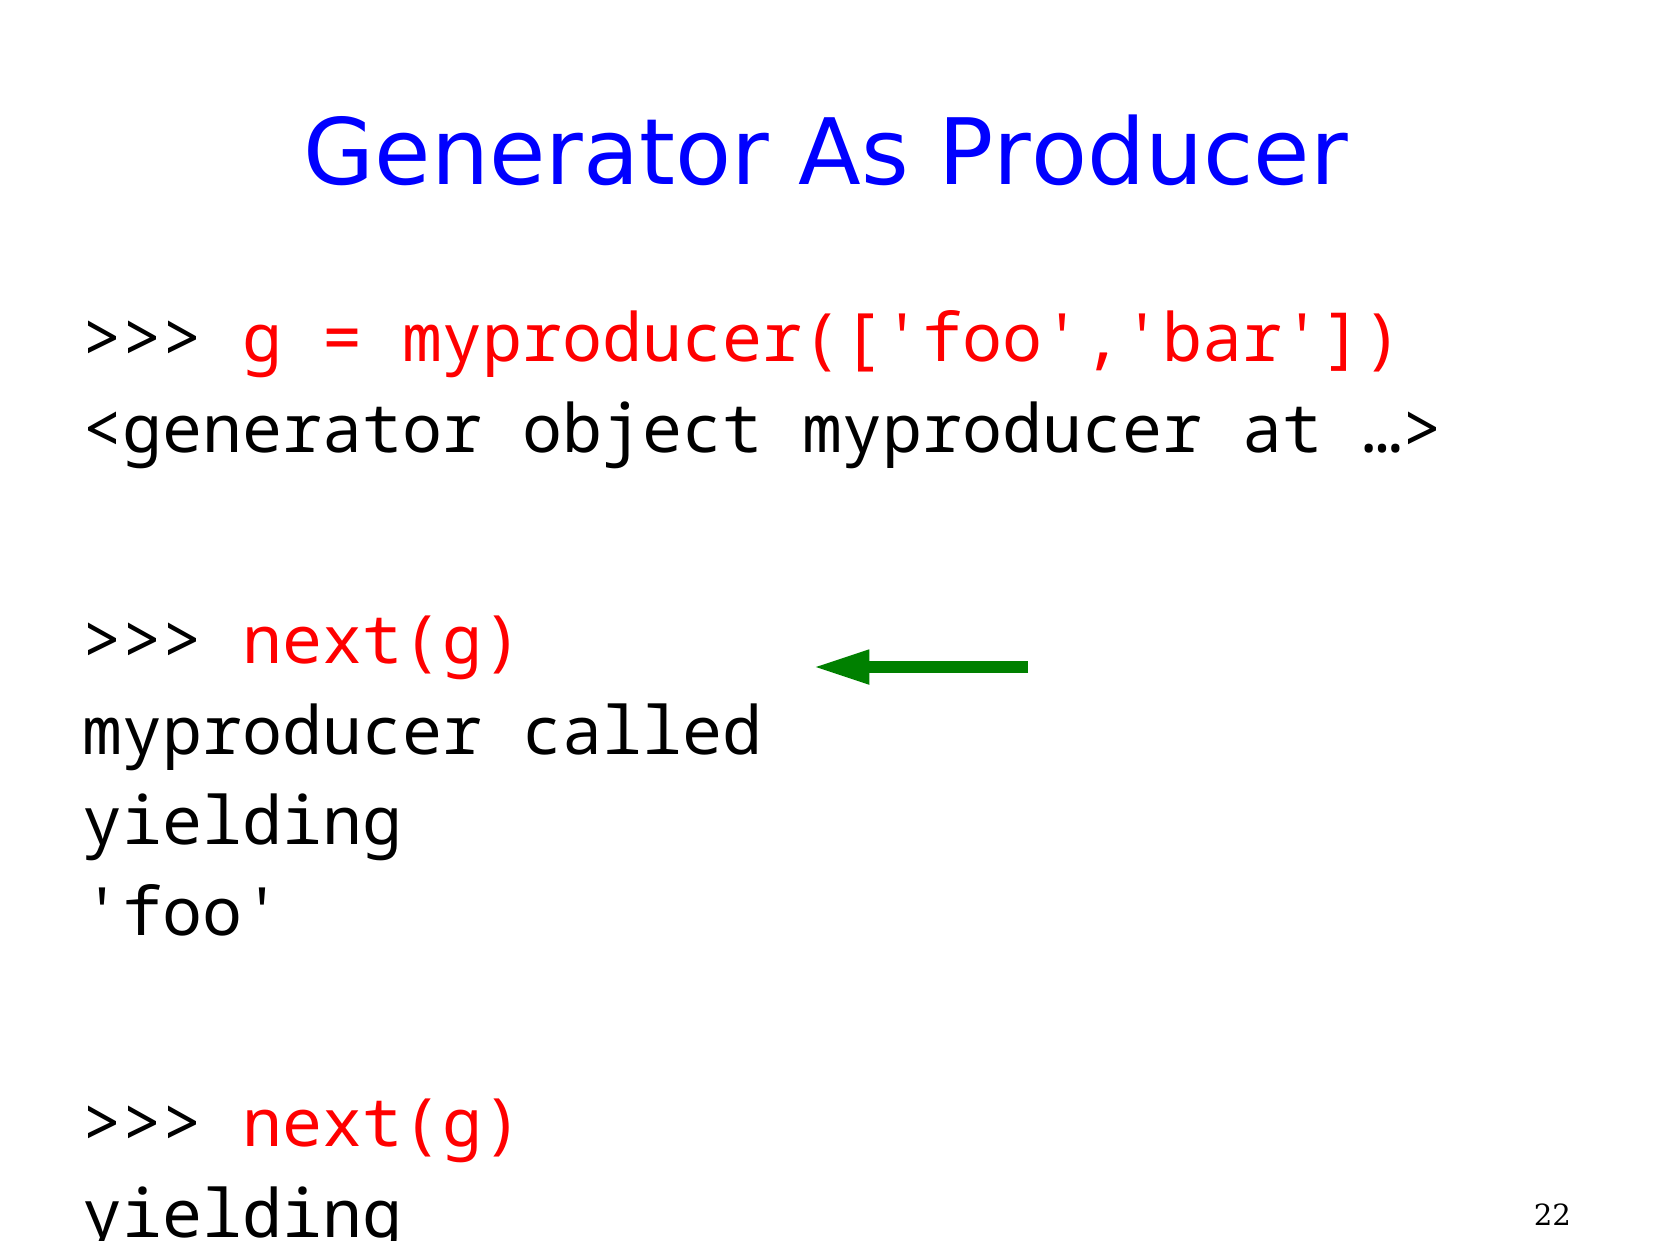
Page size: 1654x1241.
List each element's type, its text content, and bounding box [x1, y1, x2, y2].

title Generator As Producer [82, 49, 1571, 257]
list >>> g = myproducer(['foo','bar']) <generator object myproducer at …> >>> next(g) myproducer called yielding 'foo' >>> next(g) yielding 'bar' [82, 290, 1571, 1205]
